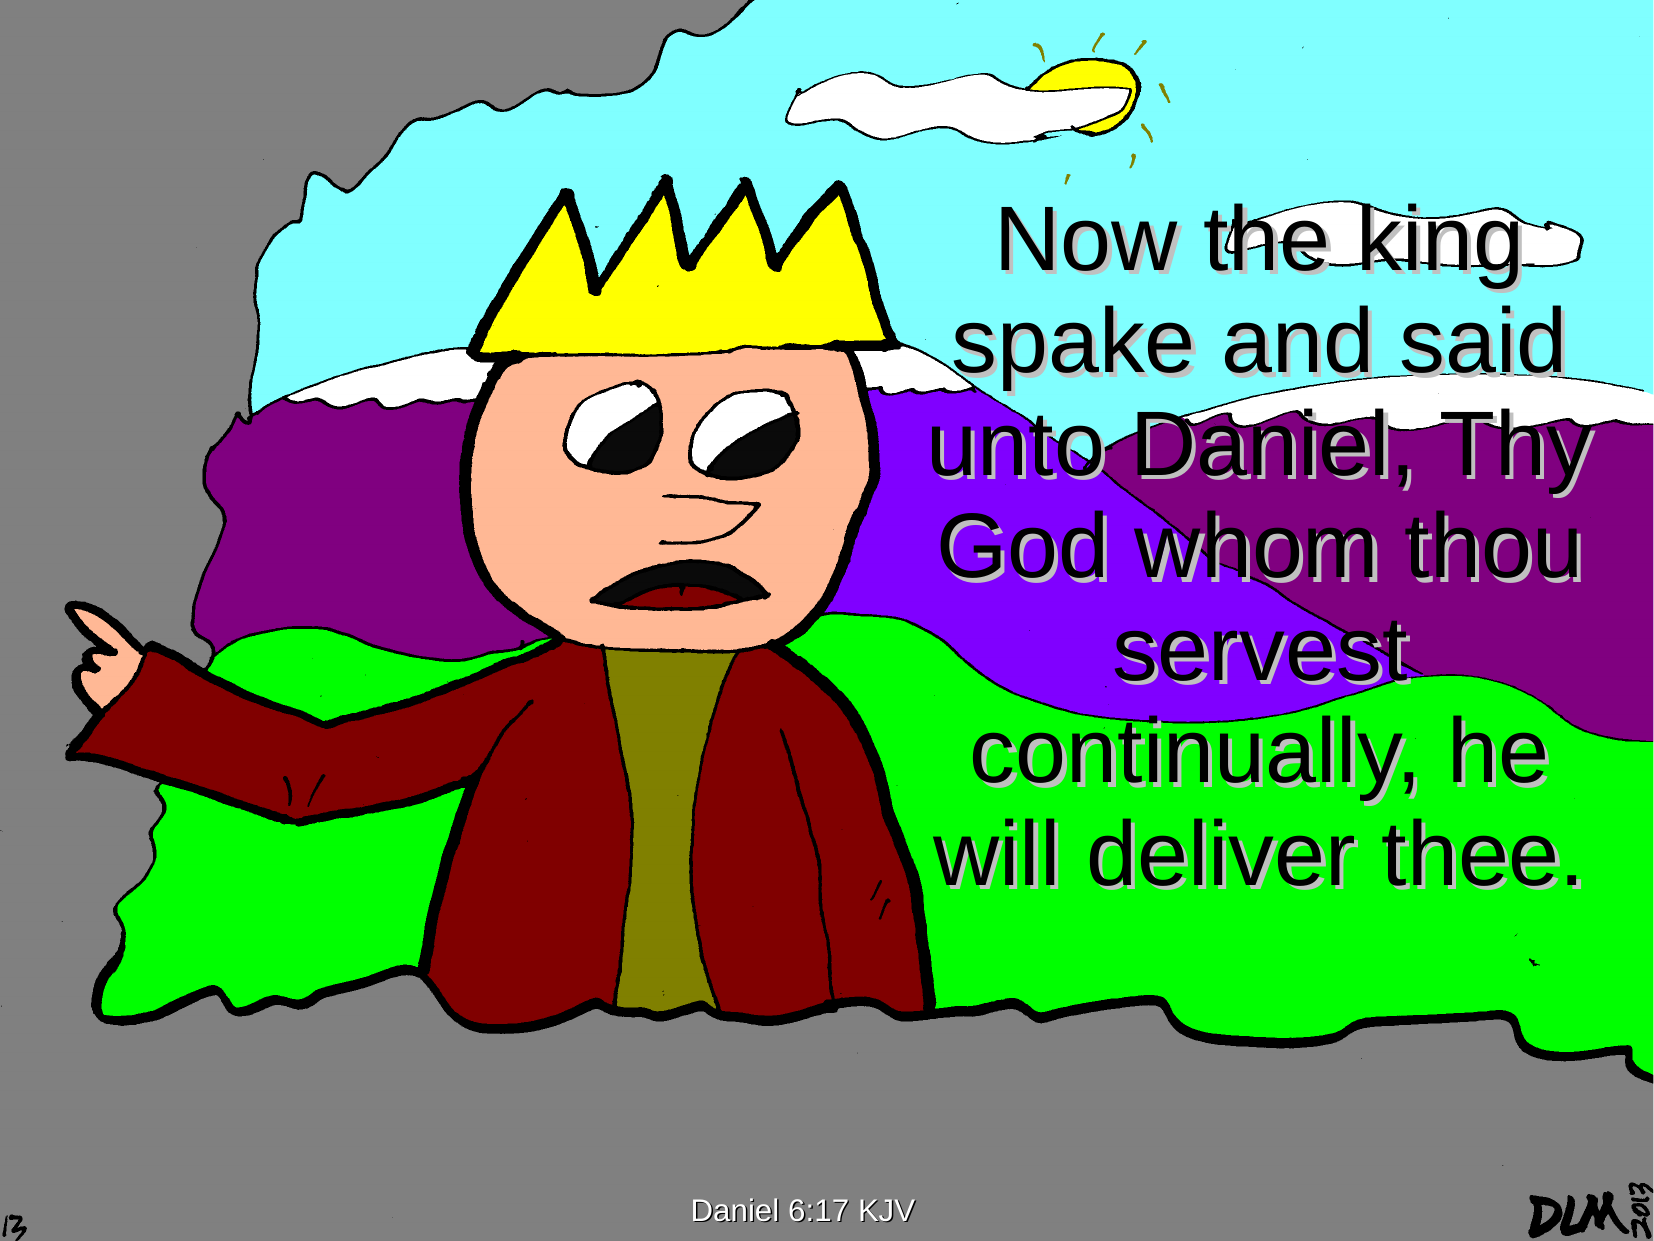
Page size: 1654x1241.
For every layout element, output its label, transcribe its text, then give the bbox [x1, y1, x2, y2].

text_box Daniel 6:17 KJV [644, 1185, 962, 1236]
picture [0, 0, 1654, 1241]
text_box Now the king spake and said unto Daniel, Thy God whom thou servest continually, he will deliver thee. [885, 180, 1636, 913]
